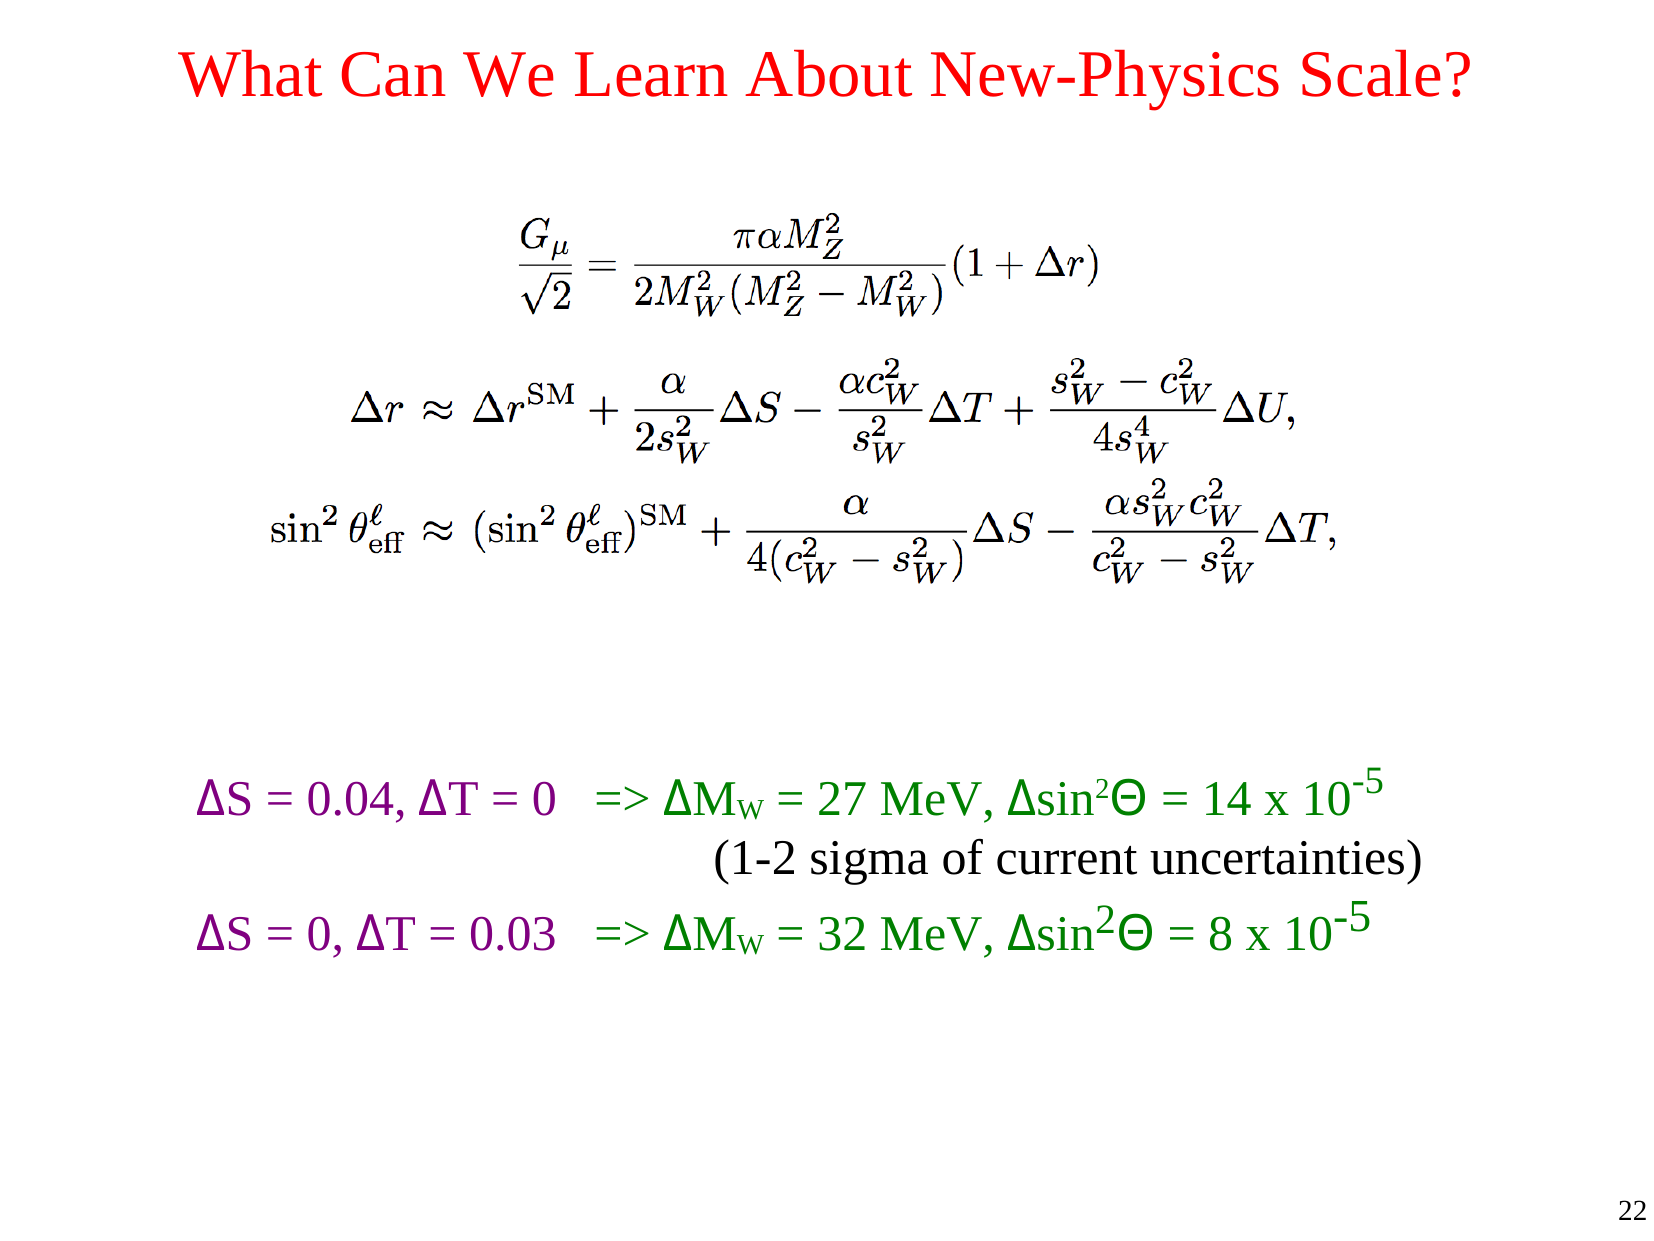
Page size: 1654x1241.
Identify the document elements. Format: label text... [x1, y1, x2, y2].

text_box ΔS = 0.04, ΔT = 0 => ΔMW = 27 MeV, Δsin2Θ = 14 x 10-5 (1-2 sigma of current uncertainties) ΔS = 0, ΔT = 0.03 => ΔMW = 32 MeV, Δsin2Θ = 8 x 10-5 [196, 755, 1422, 1049]
title What Can We Learn About New-Physics Scale? [128, 5, 1541, 144]
picture [260, 346, 1350, 596]
picture [511, 204, 1101, 323]
